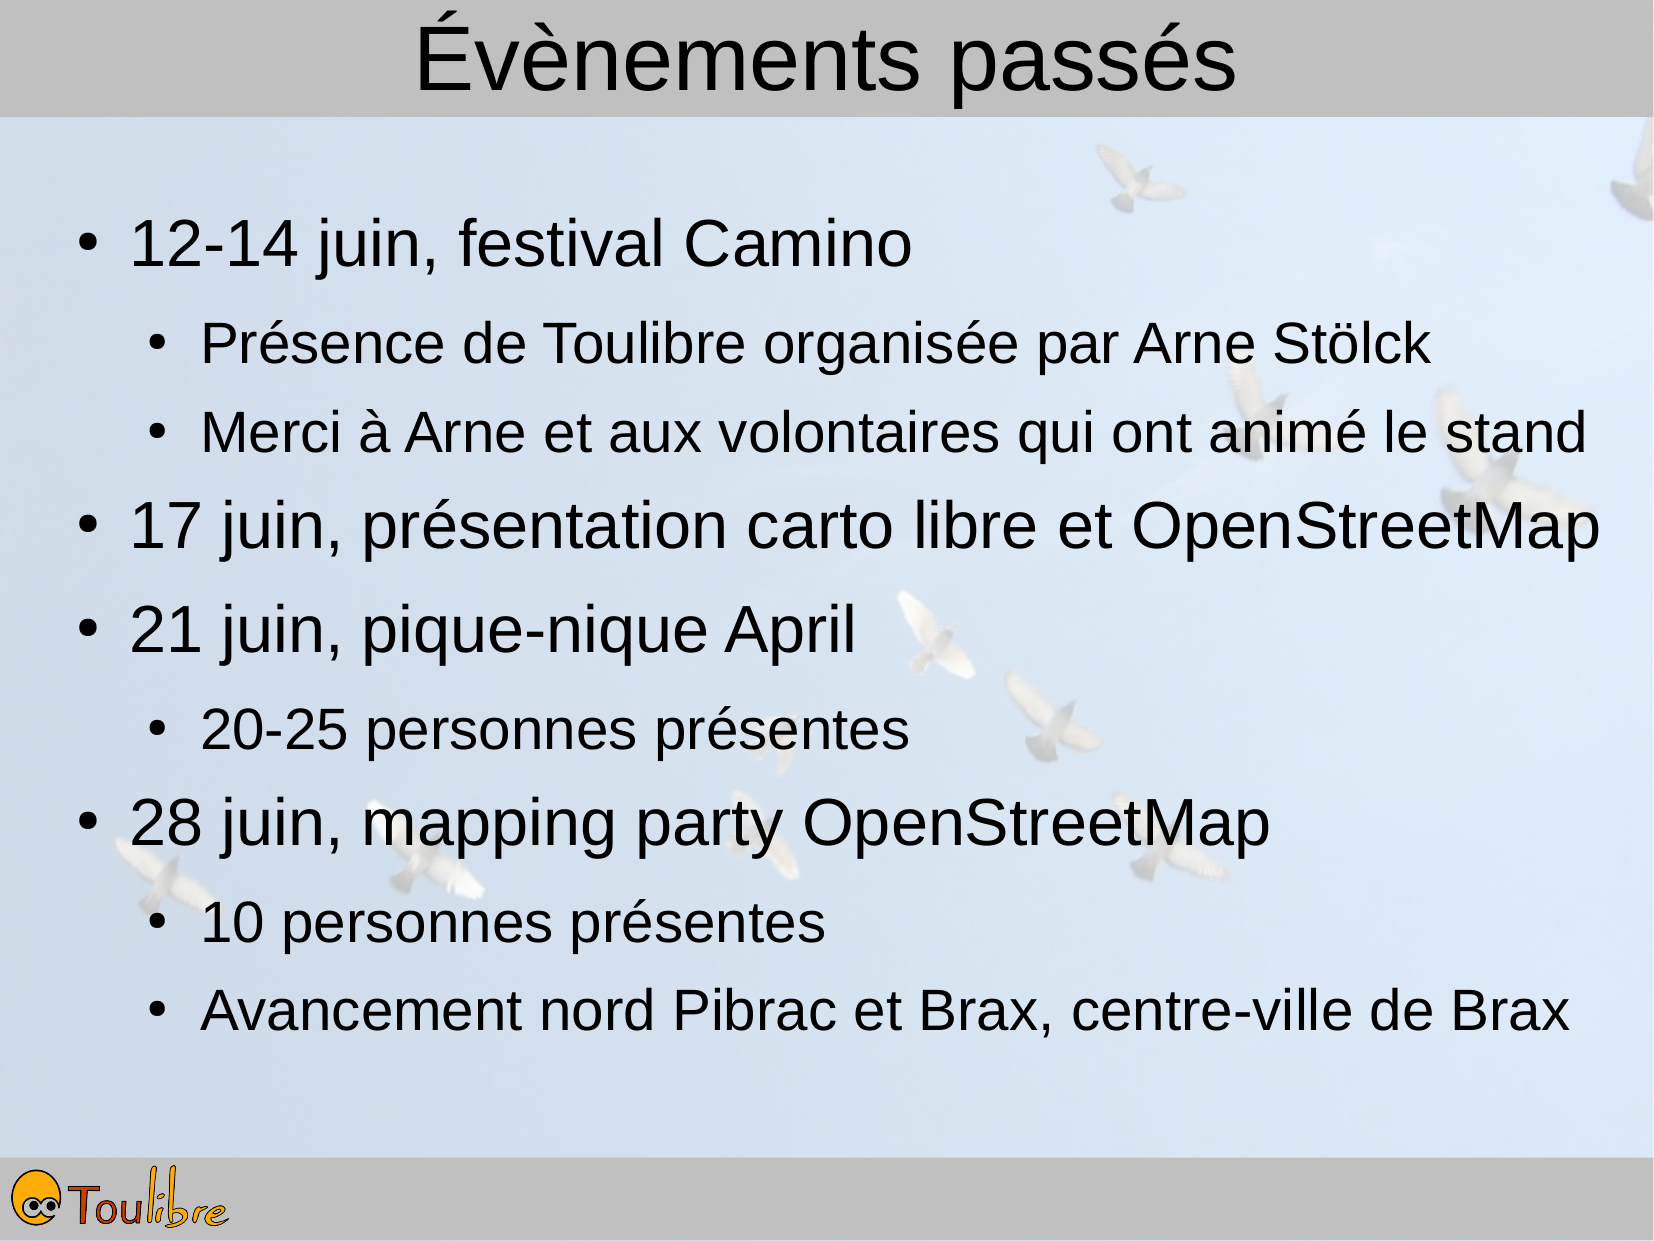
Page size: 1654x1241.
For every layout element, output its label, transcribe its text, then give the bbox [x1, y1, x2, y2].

list 12-14 juin, festival Camino Présence de Toulibre organisée par Arne Stölck Merci à Arne et aux volontaires qui ont animé le stand 17 juin, présentation carto libre et OpenStreetMap 21 juin, pique-nique April 20-25 personnes présentes 28 juin, mapping party OpenStreetMap 10 personnes présentes Avancement nord Pibrac et Brax, centre-ville de Brax [58, 206, 1616, 1082]
picture [11, 1165, 229, 1228]
title Évènements passés [0, 0, 1654, 117]
